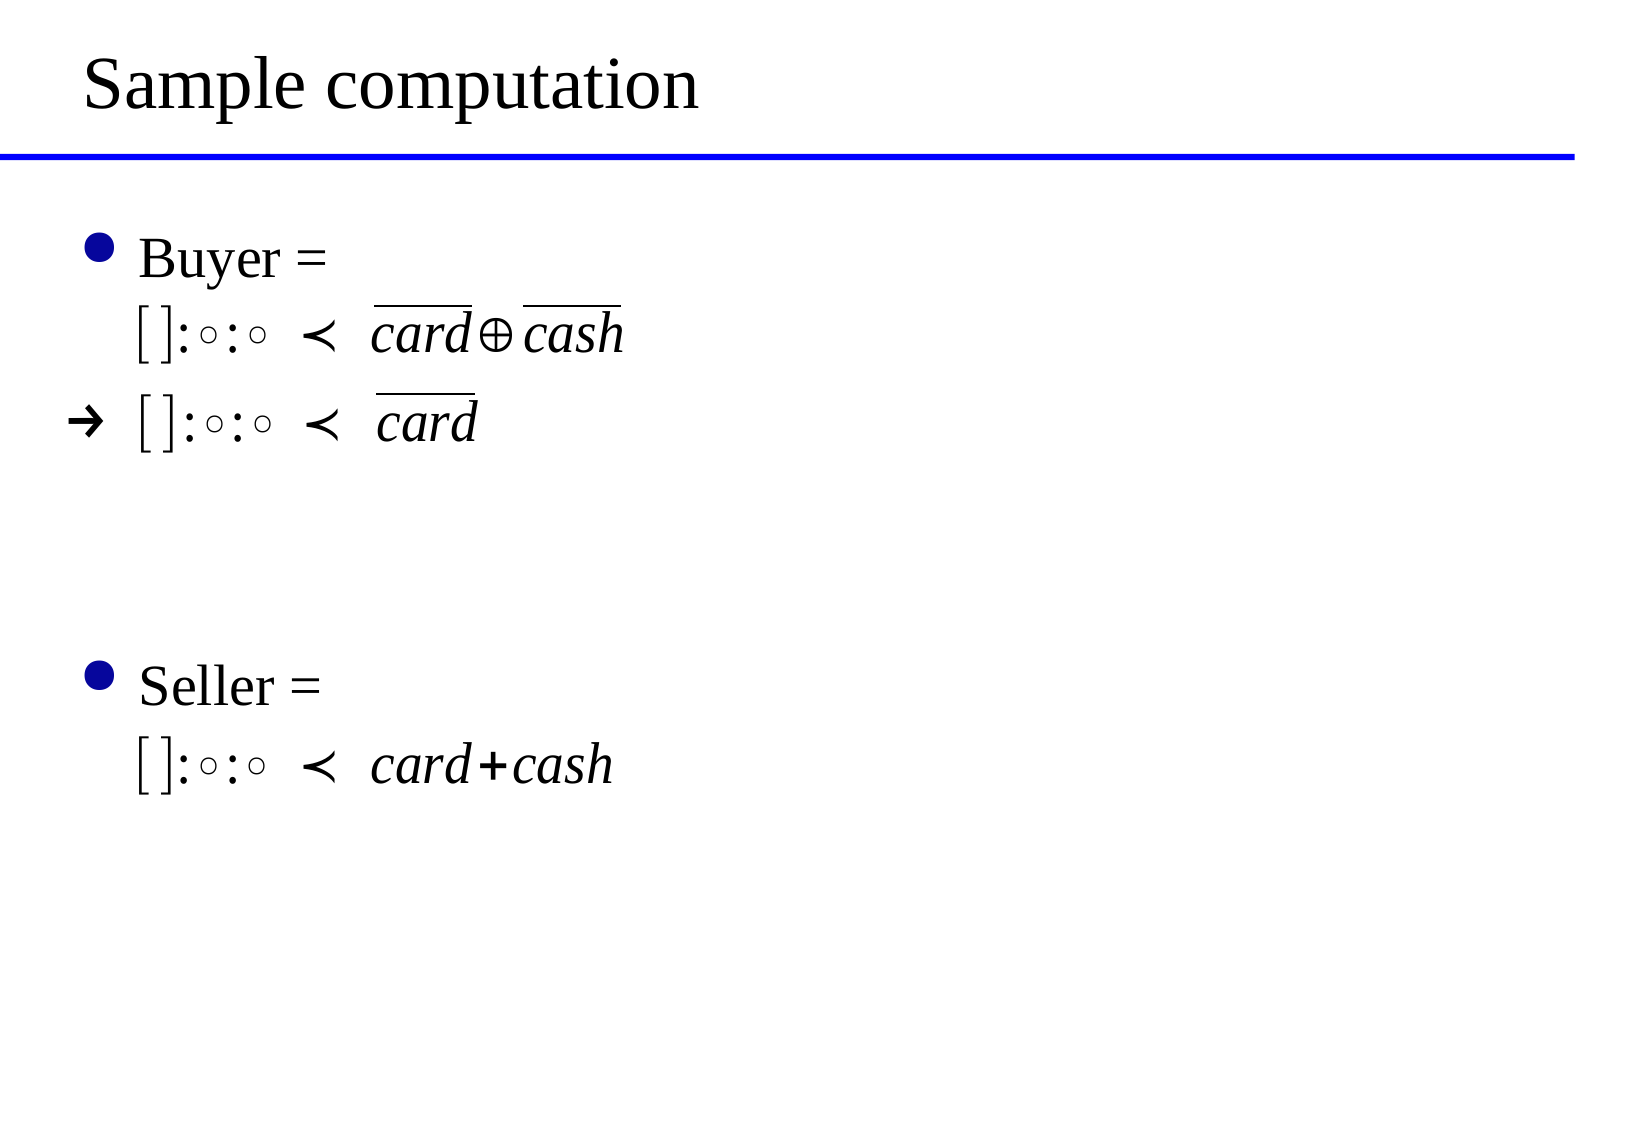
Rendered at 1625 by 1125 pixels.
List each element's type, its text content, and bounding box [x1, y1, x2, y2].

chart [121, 732, 629, 800]
chart [121, 301, 639, 368]
text_box Buyer = Seller = [67, 198, 1583, 1061]
text_box Sample computation [67, 27, 1544, 131]
chart [50, 389, 492, 457]
